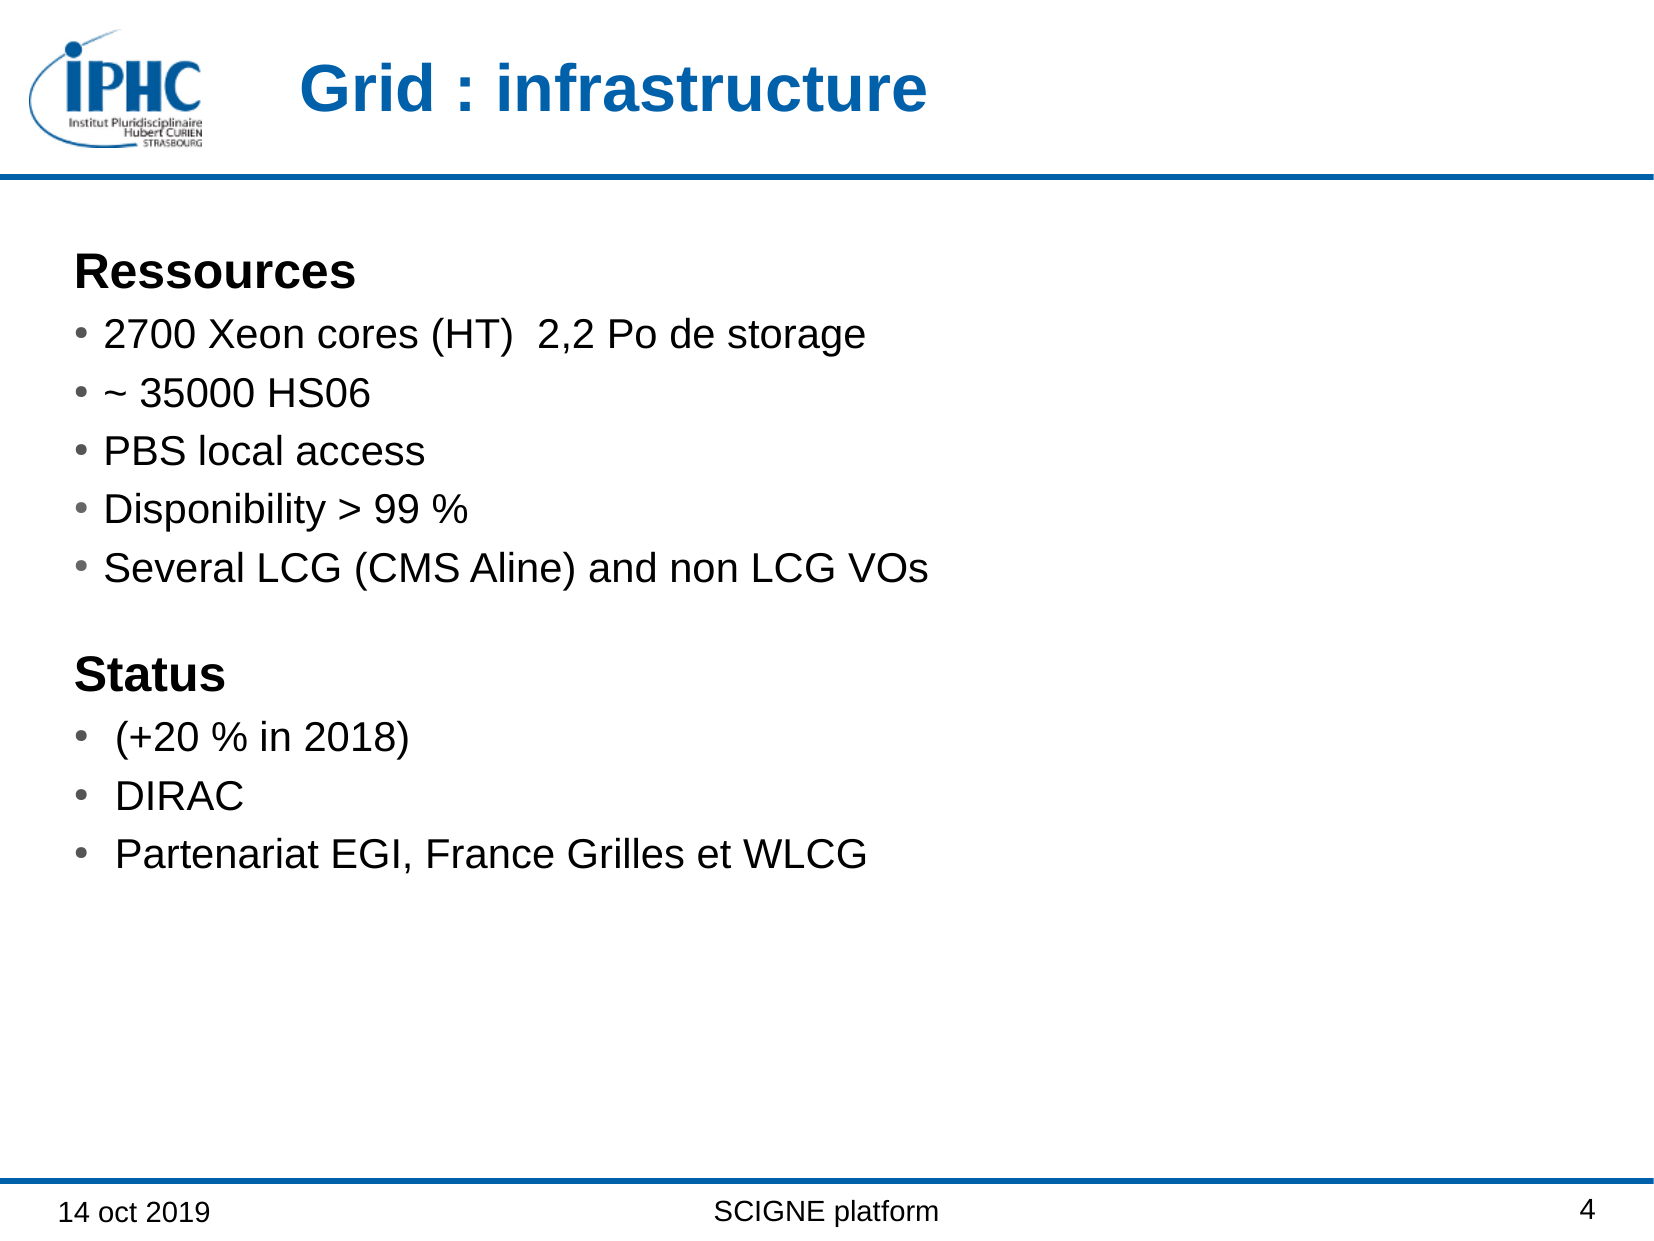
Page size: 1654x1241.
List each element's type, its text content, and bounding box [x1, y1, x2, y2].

text_box Grid : infrastructure [284, 43, 1369, 134]
picture [29, 29, 202, 148]
text_box Ressources 2700 Xeon cores (HT) 2,2 Po de storage ~ 35000 HS06 PBS local access Disponibility > 99 % Several LCG (CMS Aline) and non LCG VOs Status (+20 % in 2018) DIRAC Partenariat EGI, France Grilles et WLCG [59, 236, 1595, 1199]
